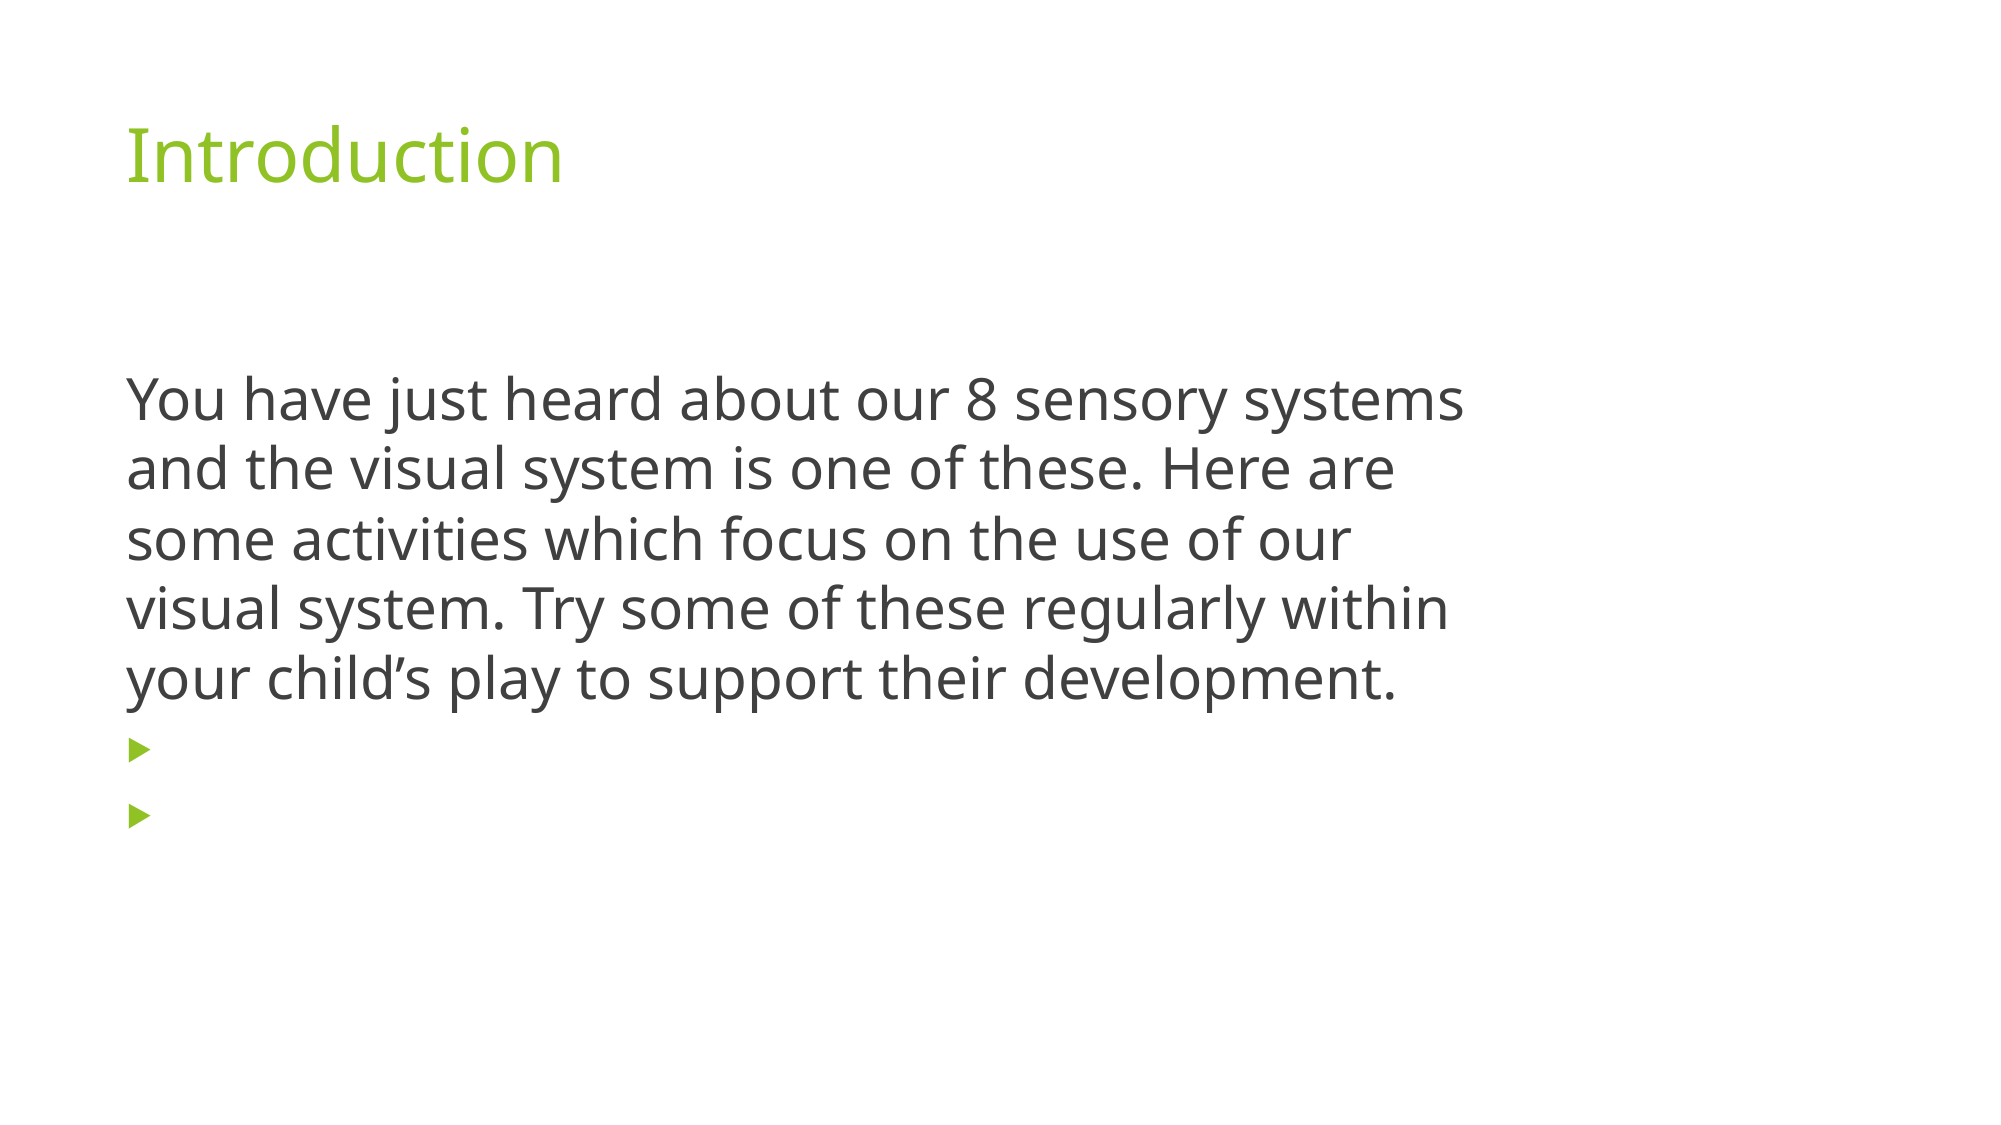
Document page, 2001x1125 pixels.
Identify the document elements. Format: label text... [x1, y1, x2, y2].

list You have just heard about our 8 sensory systems and the visual system is one of these. Here are some activities which focus on the use of our visual system. Try some of these regularly within your child’s play to support their development. [111, 354, 1522, 992]
title Introduction [111, 99, 1522, 317]
